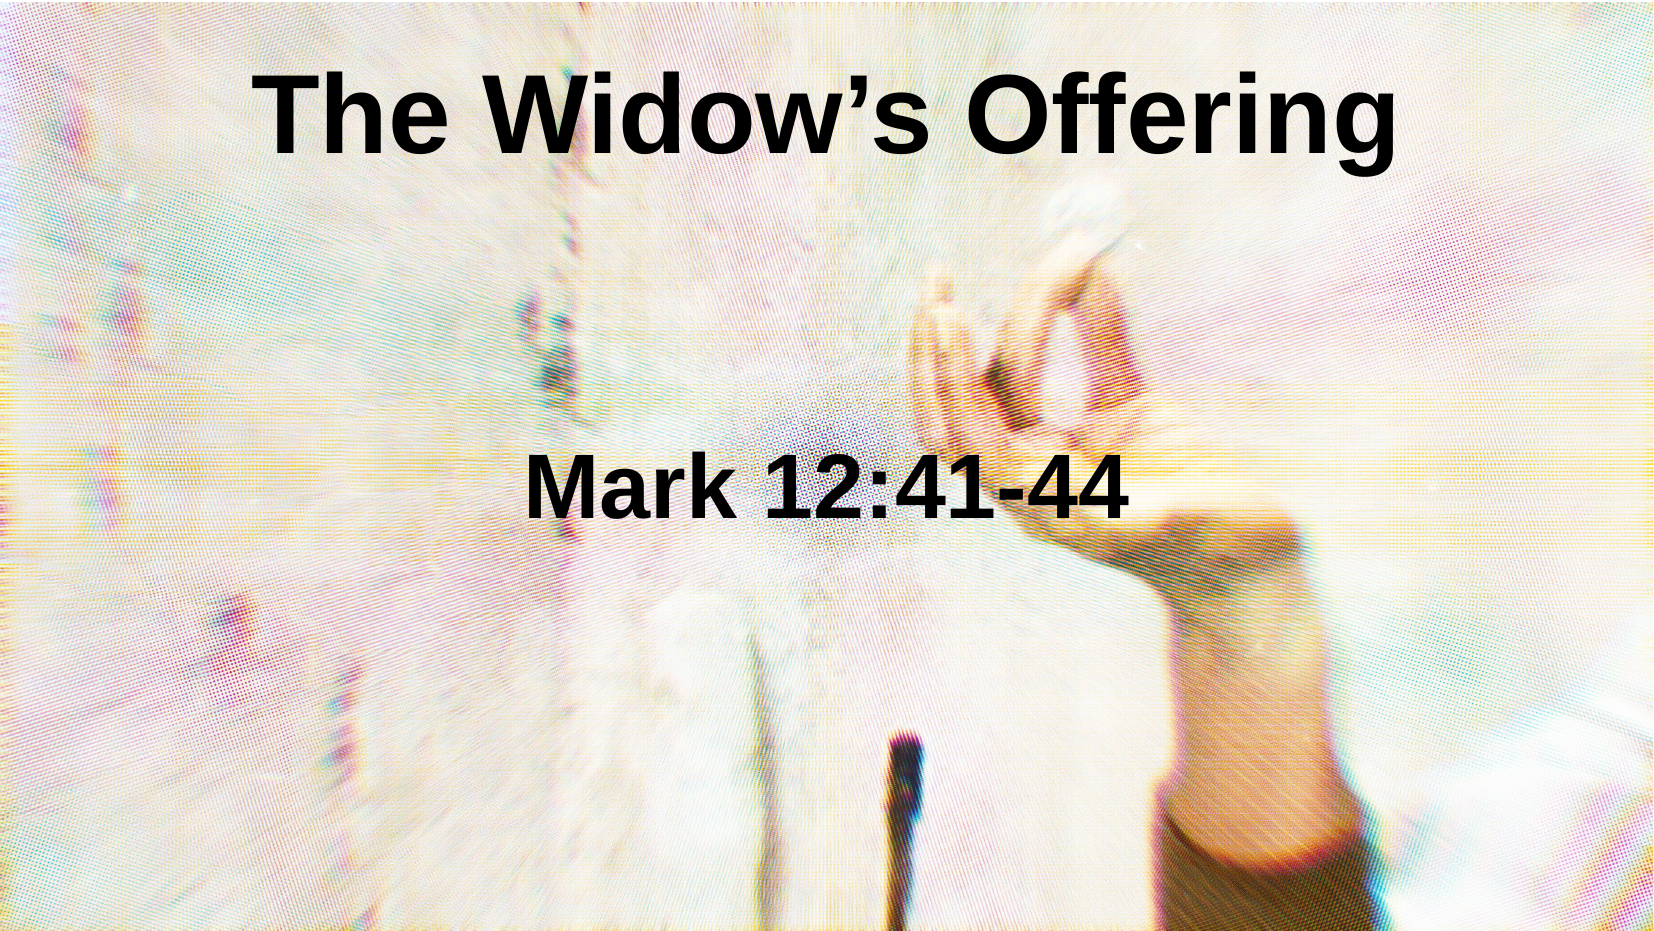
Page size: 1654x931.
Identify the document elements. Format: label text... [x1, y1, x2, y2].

title The Widow’s Offering [82, 37, 1571, 193]
subtitle Mark 12:41-44 [82, 217, 1571, 758]
picture [0, 2, 1654, 931]
